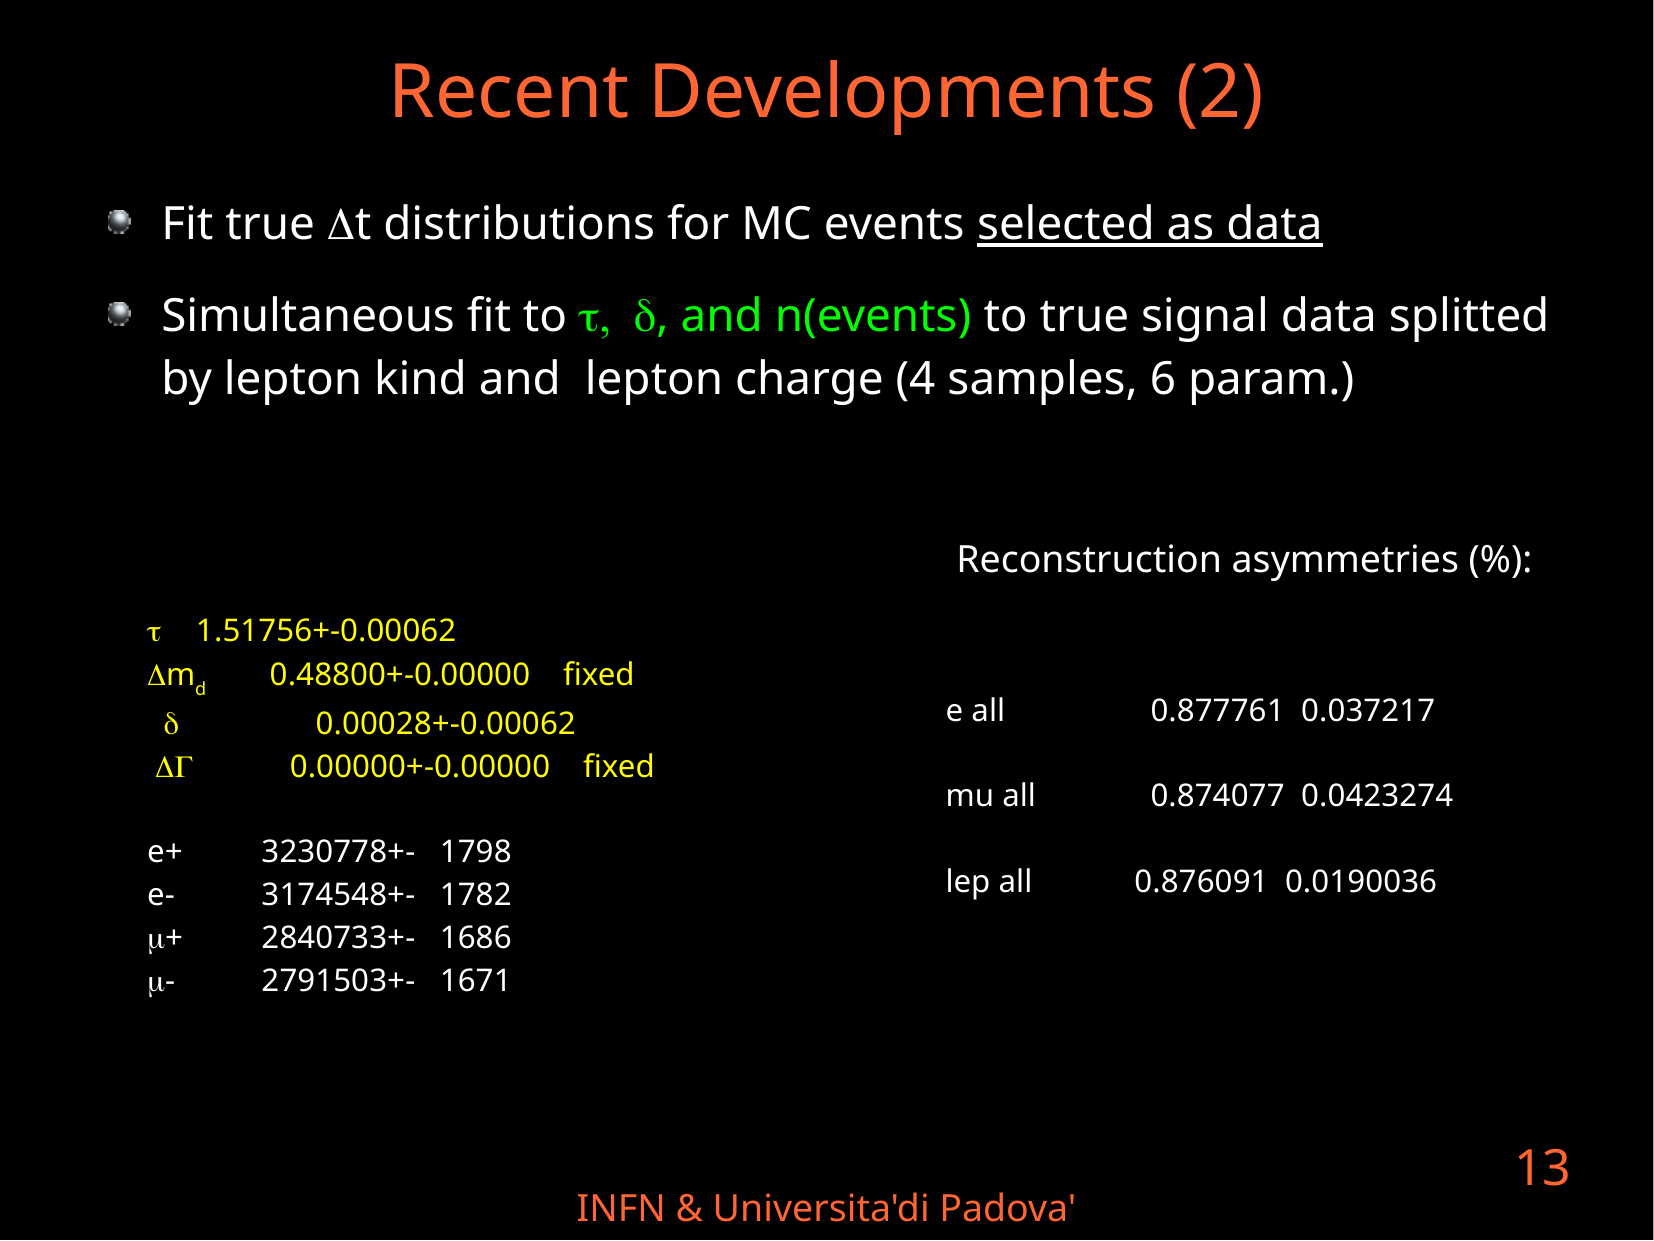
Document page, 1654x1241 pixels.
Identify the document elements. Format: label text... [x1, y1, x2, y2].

list Fit true Dt distributions for MC events selected as data Simultaneous fit to t, d, and n(events) to true signal data splitted by lepton kind and lepton charge (4 samples, 6 param.) [90, 190, 1579, 1112]
text_box Reconstruction asymmetries (%): [941, 525, 1521, 599]
text_box t 1.51756+-0.00062 Dmd 0.48800+-0.00000 fixed d 0.00028+-0.00062 DG 0.00000+-0.00000 fixed e+ 3230778+- 1798 e- 3174548+- 1782 m+ 2840733+- 1686 m- 2791503+- 1671 [74, 593, 901, 987]
title Recent Developments (2) [82, 30, 1571, 146]
text_box e all 0.877761 0.037217 mu all 0.874077 0.0423274 lep all 0.876091 0.0190036 [914, 629, 1543, 975]
